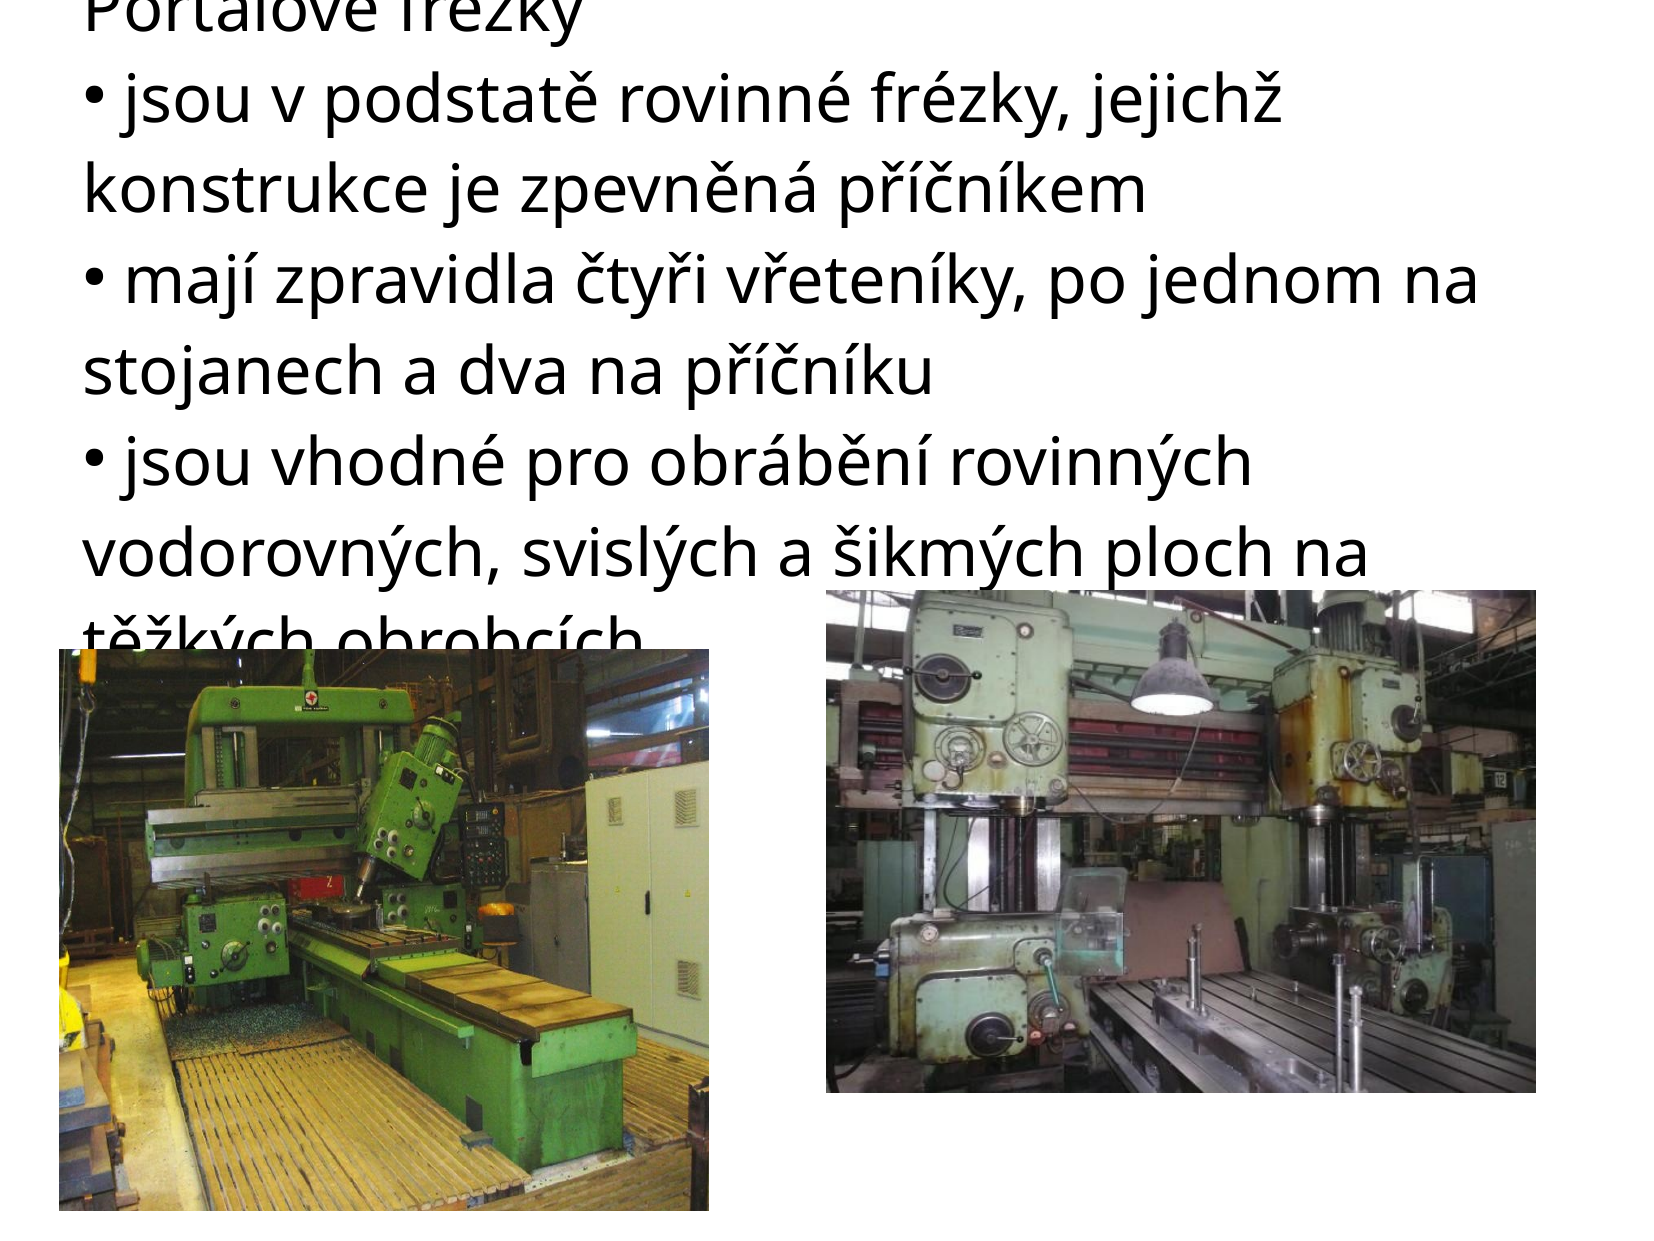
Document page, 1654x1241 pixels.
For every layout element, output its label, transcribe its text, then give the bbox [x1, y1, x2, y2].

picture [59, 649, 709, 1211]
picture [826, 590, 1536, 1093]
subtitle Portálové frézky jsou v podstatě rovinné frézky, jejichž konstrukce je zpevněná příčníkem mají zpravidla čtyři vřeteníky, po jednom na stojanech a dva na příčníku jsou vhodné pro obrábění rovinných vodorovných, svislých a šikmých ploch na těžkých obrobcích [82, 13, 1571, 1157]
